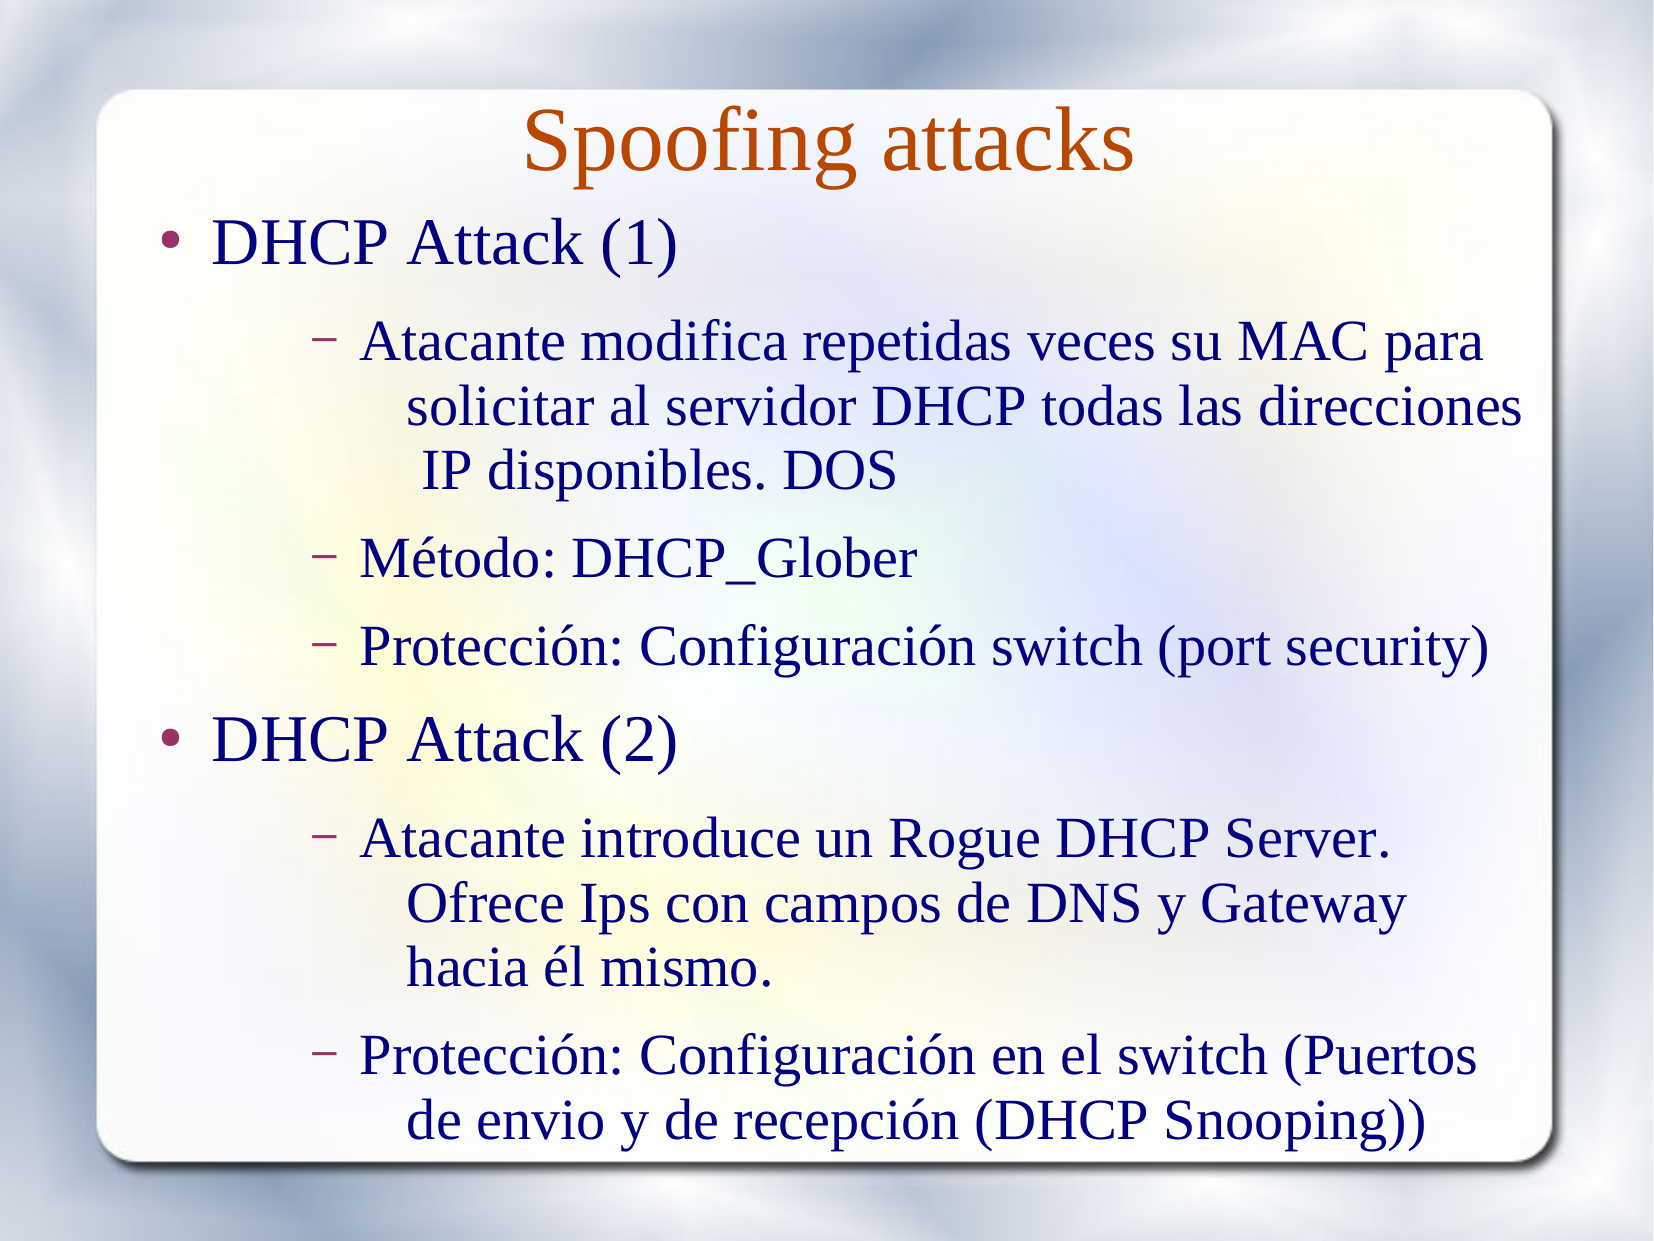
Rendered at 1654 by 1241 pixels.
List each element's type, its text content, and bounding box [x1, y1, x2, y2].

list DHCP Attack (1) Atacante modifica repetidas veces su MAC para solicitar al servidor DHCP todas las direcciones IP disponibles. DOS Método: DHCP_Glober Protección: Configuración switch (port security) DHCP Attack (2) Atacante introduce un Rogue DHCP Server. Ofrece Ips con campos de DNS y Gateway hacia él mismo. Protección: Configuración en el switch (Puertos de envio y de recepción (DHCP Snooping)) [123, 204, 1536, 1241]
title Spoofing attacks [123, 88, 1536, 191]
picture [0, 0, 1654, 1241]
